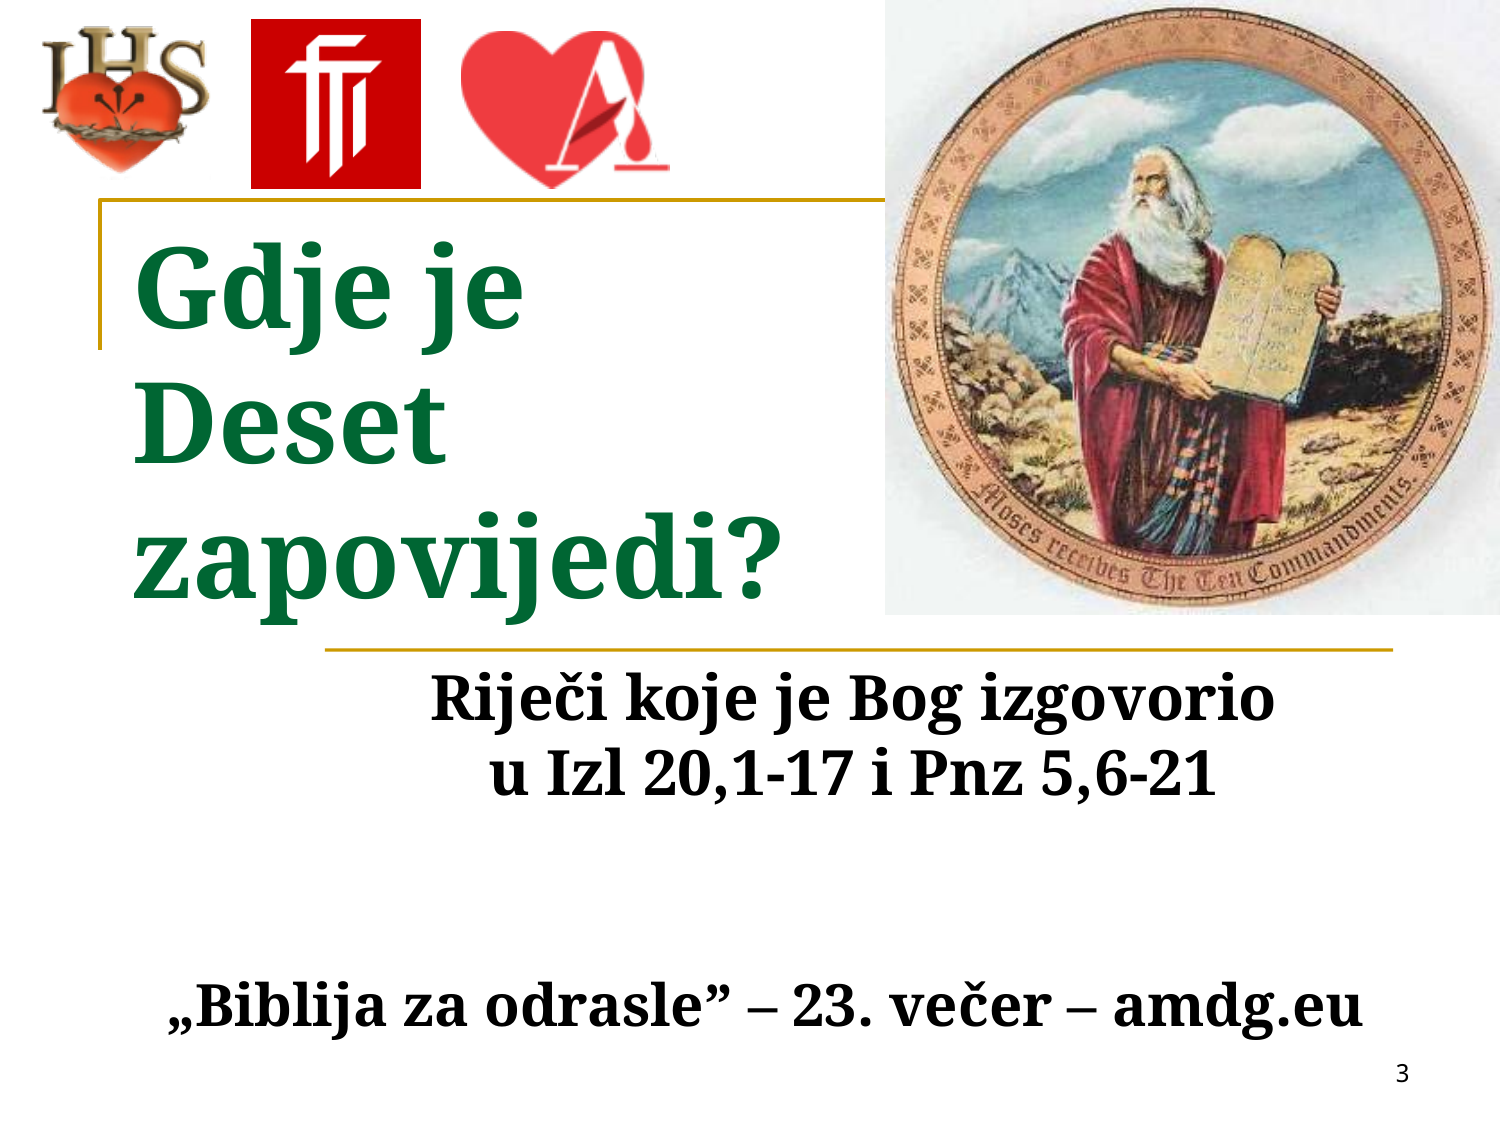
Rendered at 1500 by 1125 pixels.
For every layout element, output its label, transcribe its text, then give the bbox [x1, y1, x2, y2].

text_box <number> [1074, 1046, 1425, 1100]
title Gdje je Deset zapovijedi? [117, 208, 885, 587]
text_box „Biblija za odrasle” – 23. večer – amdg.eu [55, 960, 1477, 1046]
picture [251, 19, 421, 189]
subtitle Riječi koje je Bog izgovorio u Izl 20,1-17 i Pnz 5,6-21 [324, 650, 1400, 945]
picture [41, 9, 211, 180]
picture [885, 0, 1500, 615]
picture [461, 31, 670, 189]
